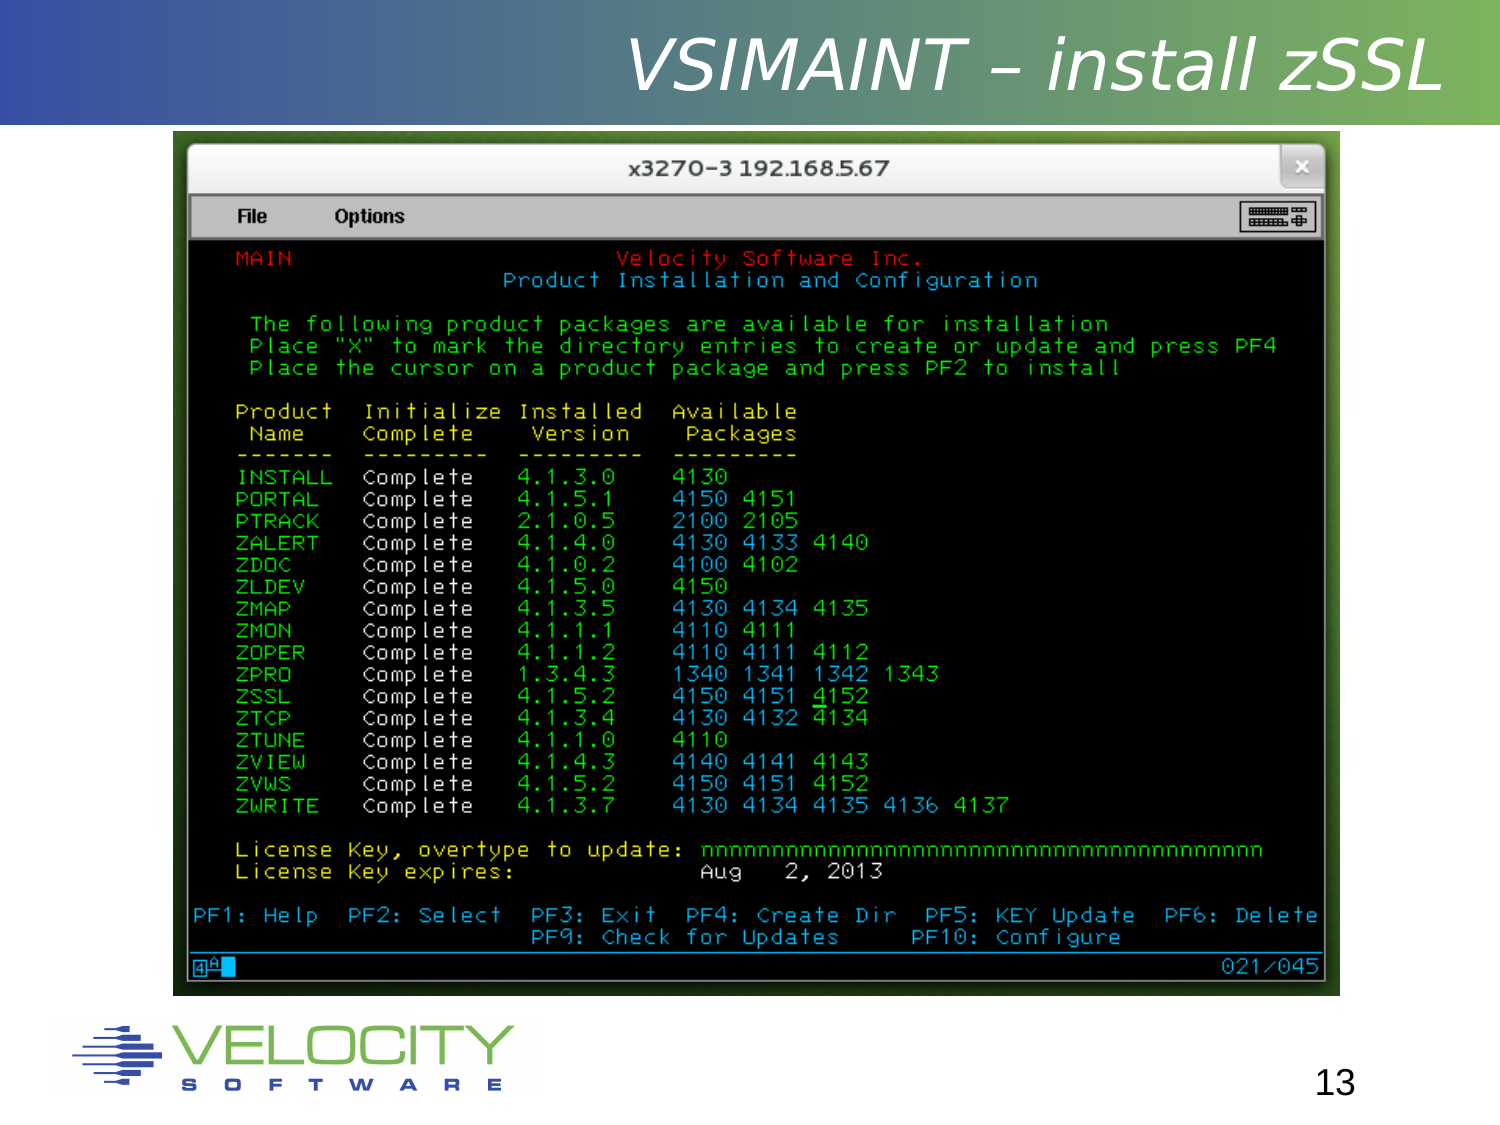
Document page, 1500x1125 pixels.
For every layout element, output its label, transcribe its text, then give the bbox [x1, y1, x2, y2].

picture [173, 131, 1340, 997]
title VSIMAINT – install zSSL [62, 12, 1463, 113]
picture [50, 1021, 538, 1094]
